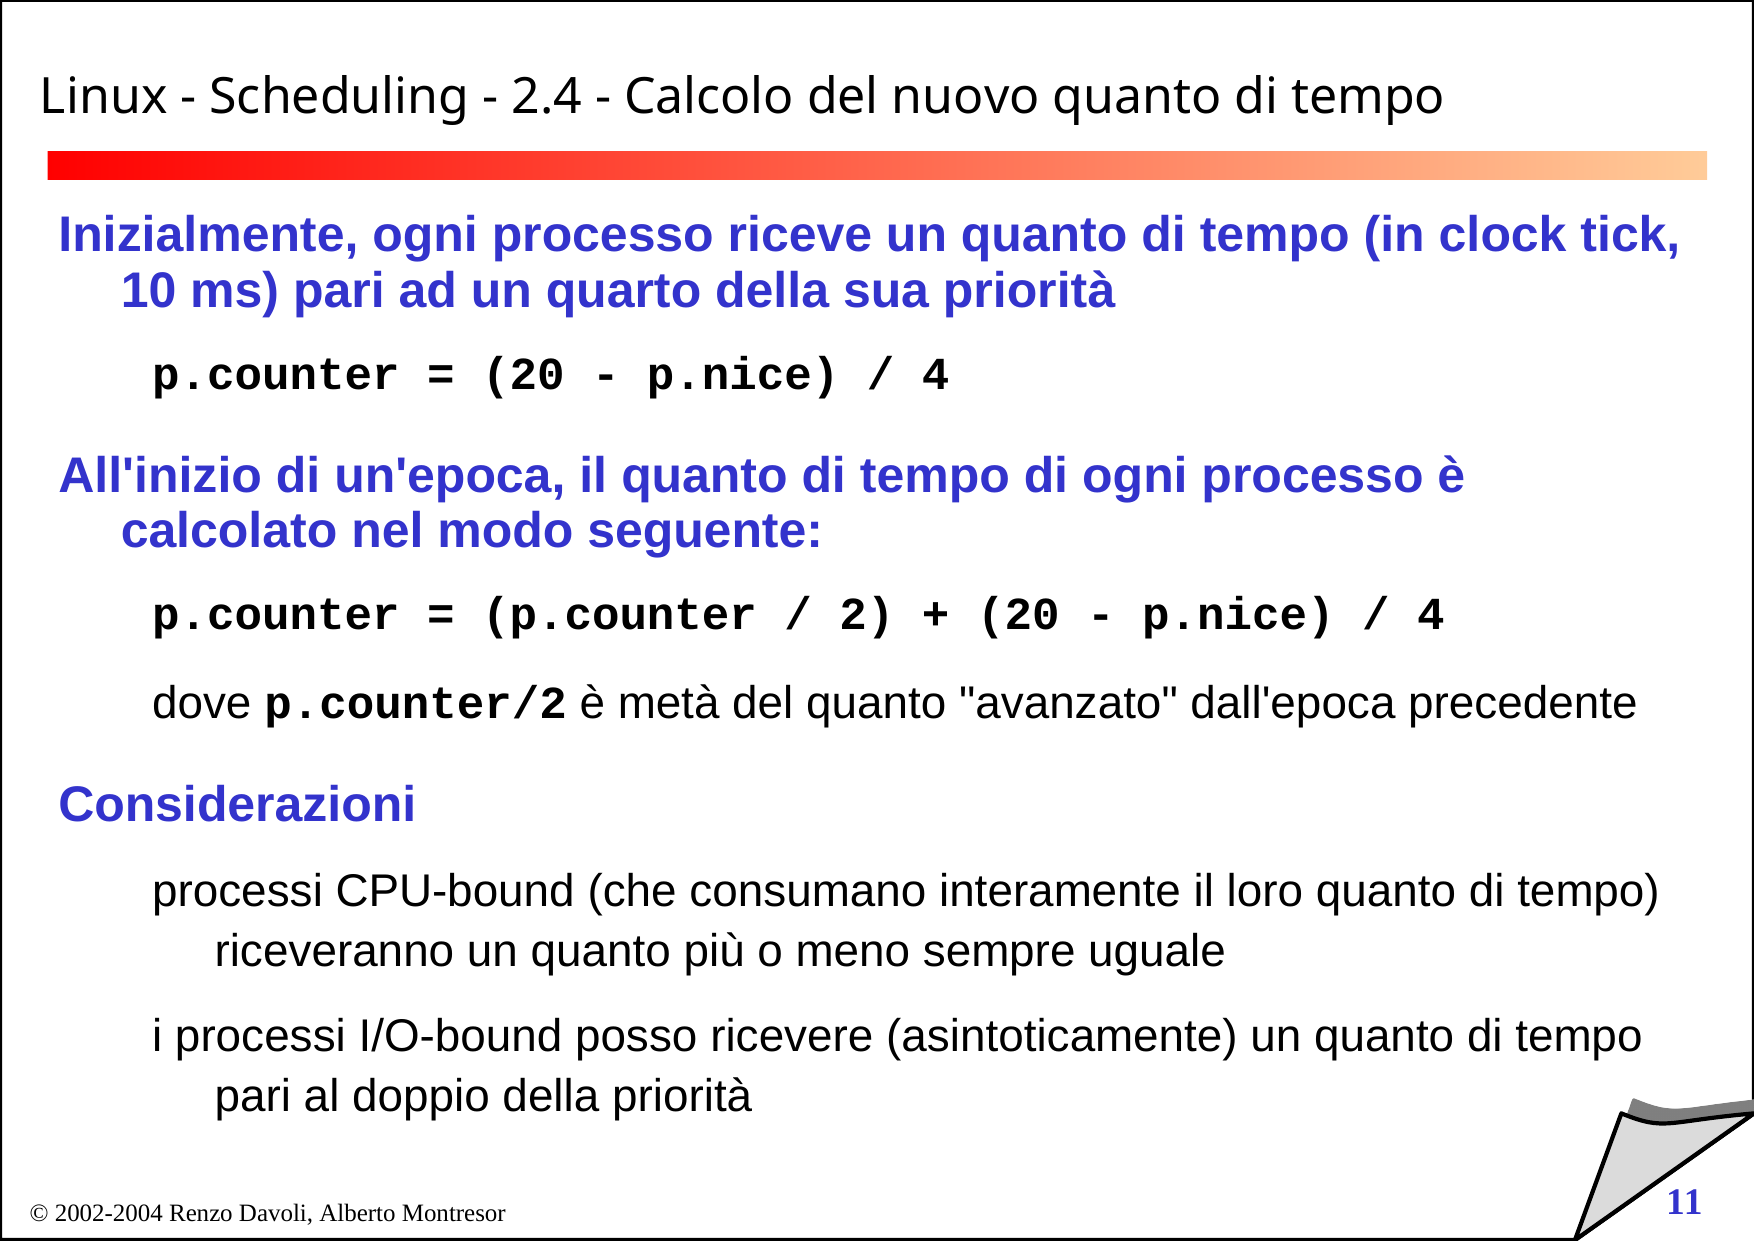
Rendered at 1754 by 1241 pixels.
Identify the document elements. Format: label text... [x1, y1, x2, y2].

list Inizialmente, ogni processo riceve un quanto di tempo (in clock tick, 10 ms) pari ad un quarto della sua priorità p.counter = (20 - p.nice) / 4 All'inizio di un'epoca, il quanto di tempo di ogni processo è calcolato nel modo seguente: p.counter = (p.counter / 2) + (20 - p.nice) / 4 dove p.counter/2 è metà del quanto "avanzato" dall'epoca precedente Considerazioni processi CPU-bound (che consumano interamente il loro quanto di tempo) riceveranno un quanto più o meno sempre uguale i processi I/O-bound posso ricevere (asintoticamente) un quanto di tempo pari al doppio della priorità [58, 206, 1696, 1241]
title Linux - Scheduling - 2.4 - Calcolo del nuovo quanto di tempo [40, 49, 1714, 144]
